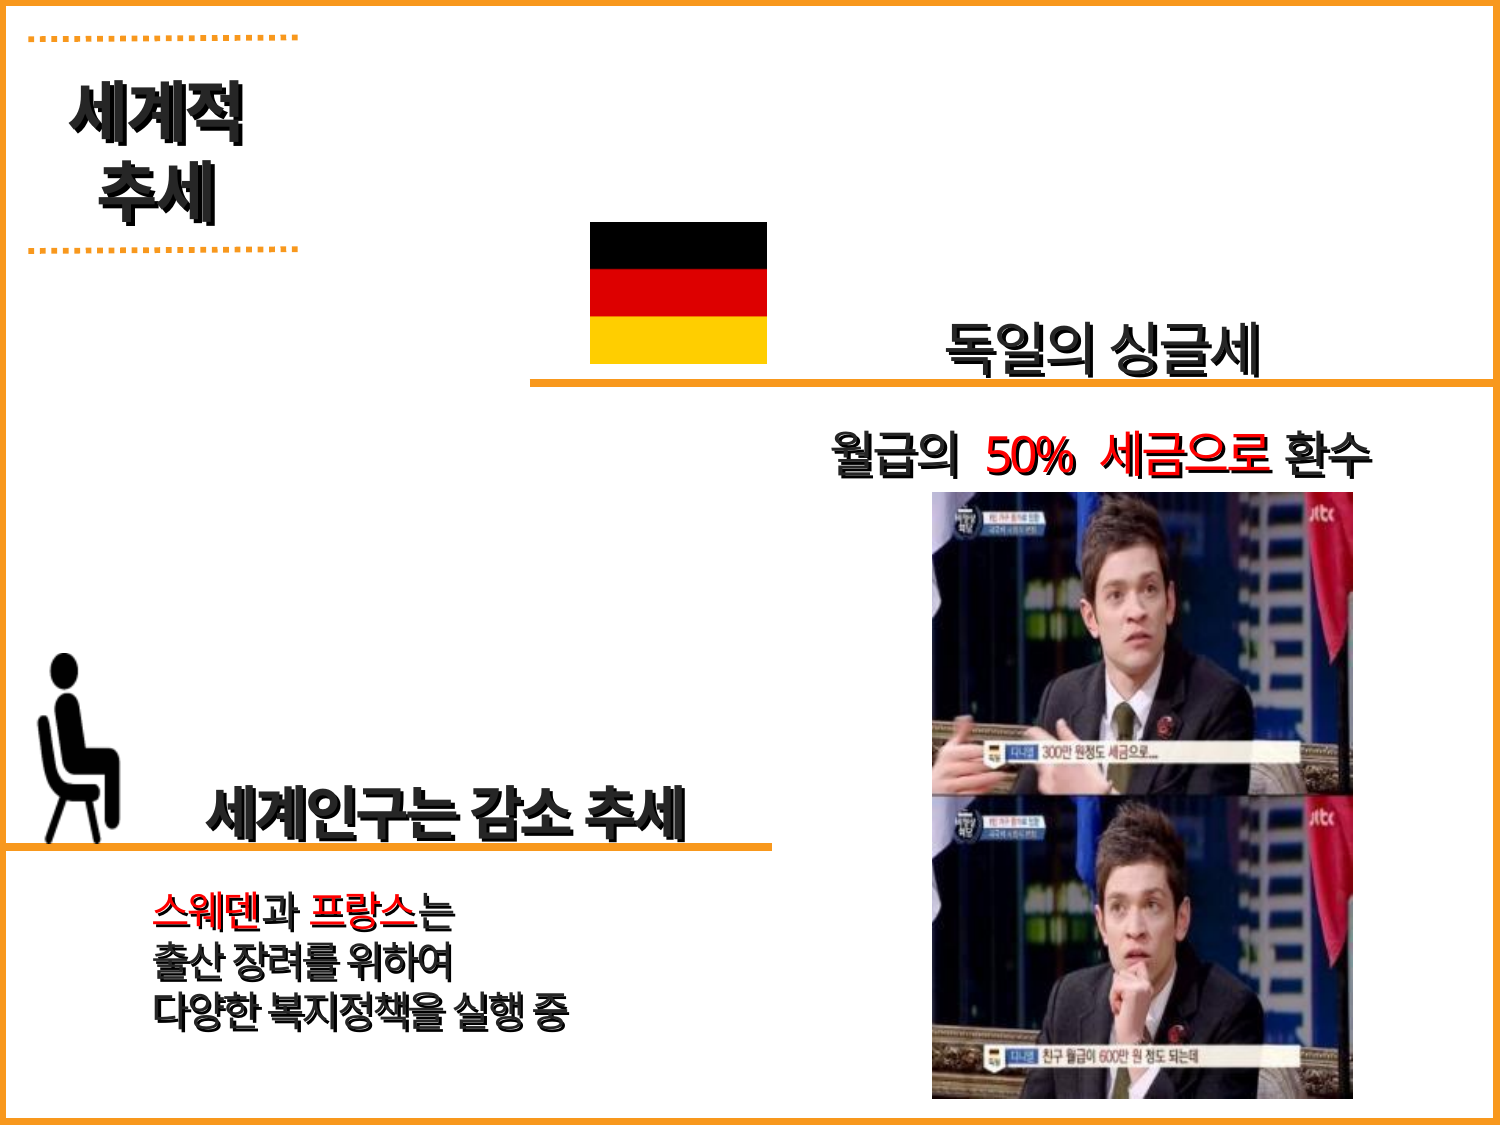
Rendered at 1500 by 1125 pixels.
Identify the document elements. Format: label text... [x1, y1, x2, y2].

picture [932, 492, 1353, 1099]
text_box 독일의 싱글세 [705, 304, 1500, 391]
text_box 스웨덴과 프랑스는 출산 장려를 위하여 다양한 복지정책을 실행 중 [136, 877, 650, 1044]
text_box 월급의 50% 세금으로 환수 [776, 415, 1426, 491]
picture [7, 653, 151, 844]
text_box 세계인구는 감소 추세 [138, 768, 753, 855]
text_box 세계적 추세 [0, 62, 314, 240]
picture [590, 222, 767, 364]
